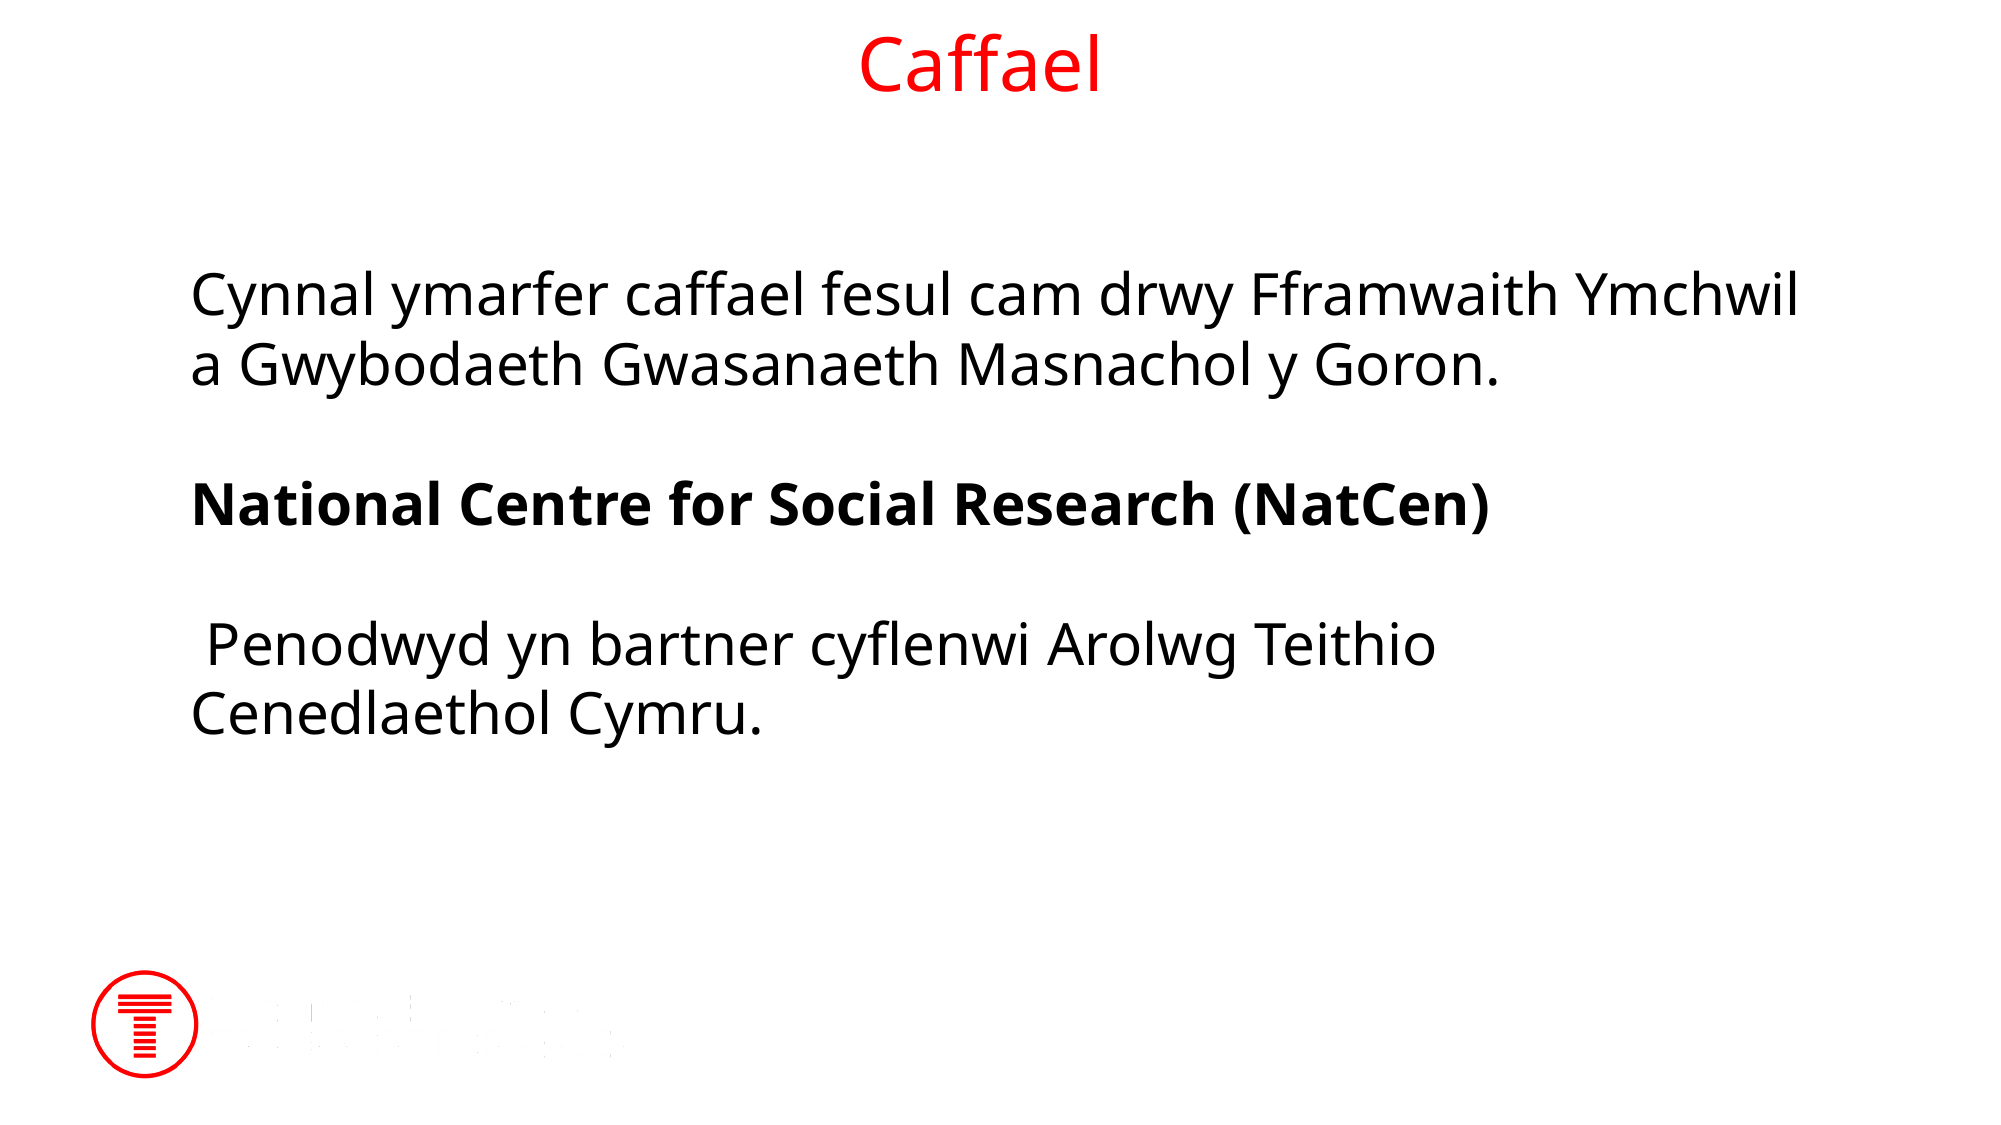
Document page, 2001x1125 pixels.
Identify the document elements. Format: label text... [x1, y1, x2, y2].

list Cynnal ymarfer caffael fesul cam drwy Fframwaith Ymchwil a Gwybodaeth Gwasanaeth Masnachol y Goron. National Centre for Social Research (NatCen) Penodwyd yn bartner cyflenwi Arolwg Teithio Cenedlaethol Cymru. [175, 189, 1826, 998]
text_box Caffael [45, 25, 1916, 110]
